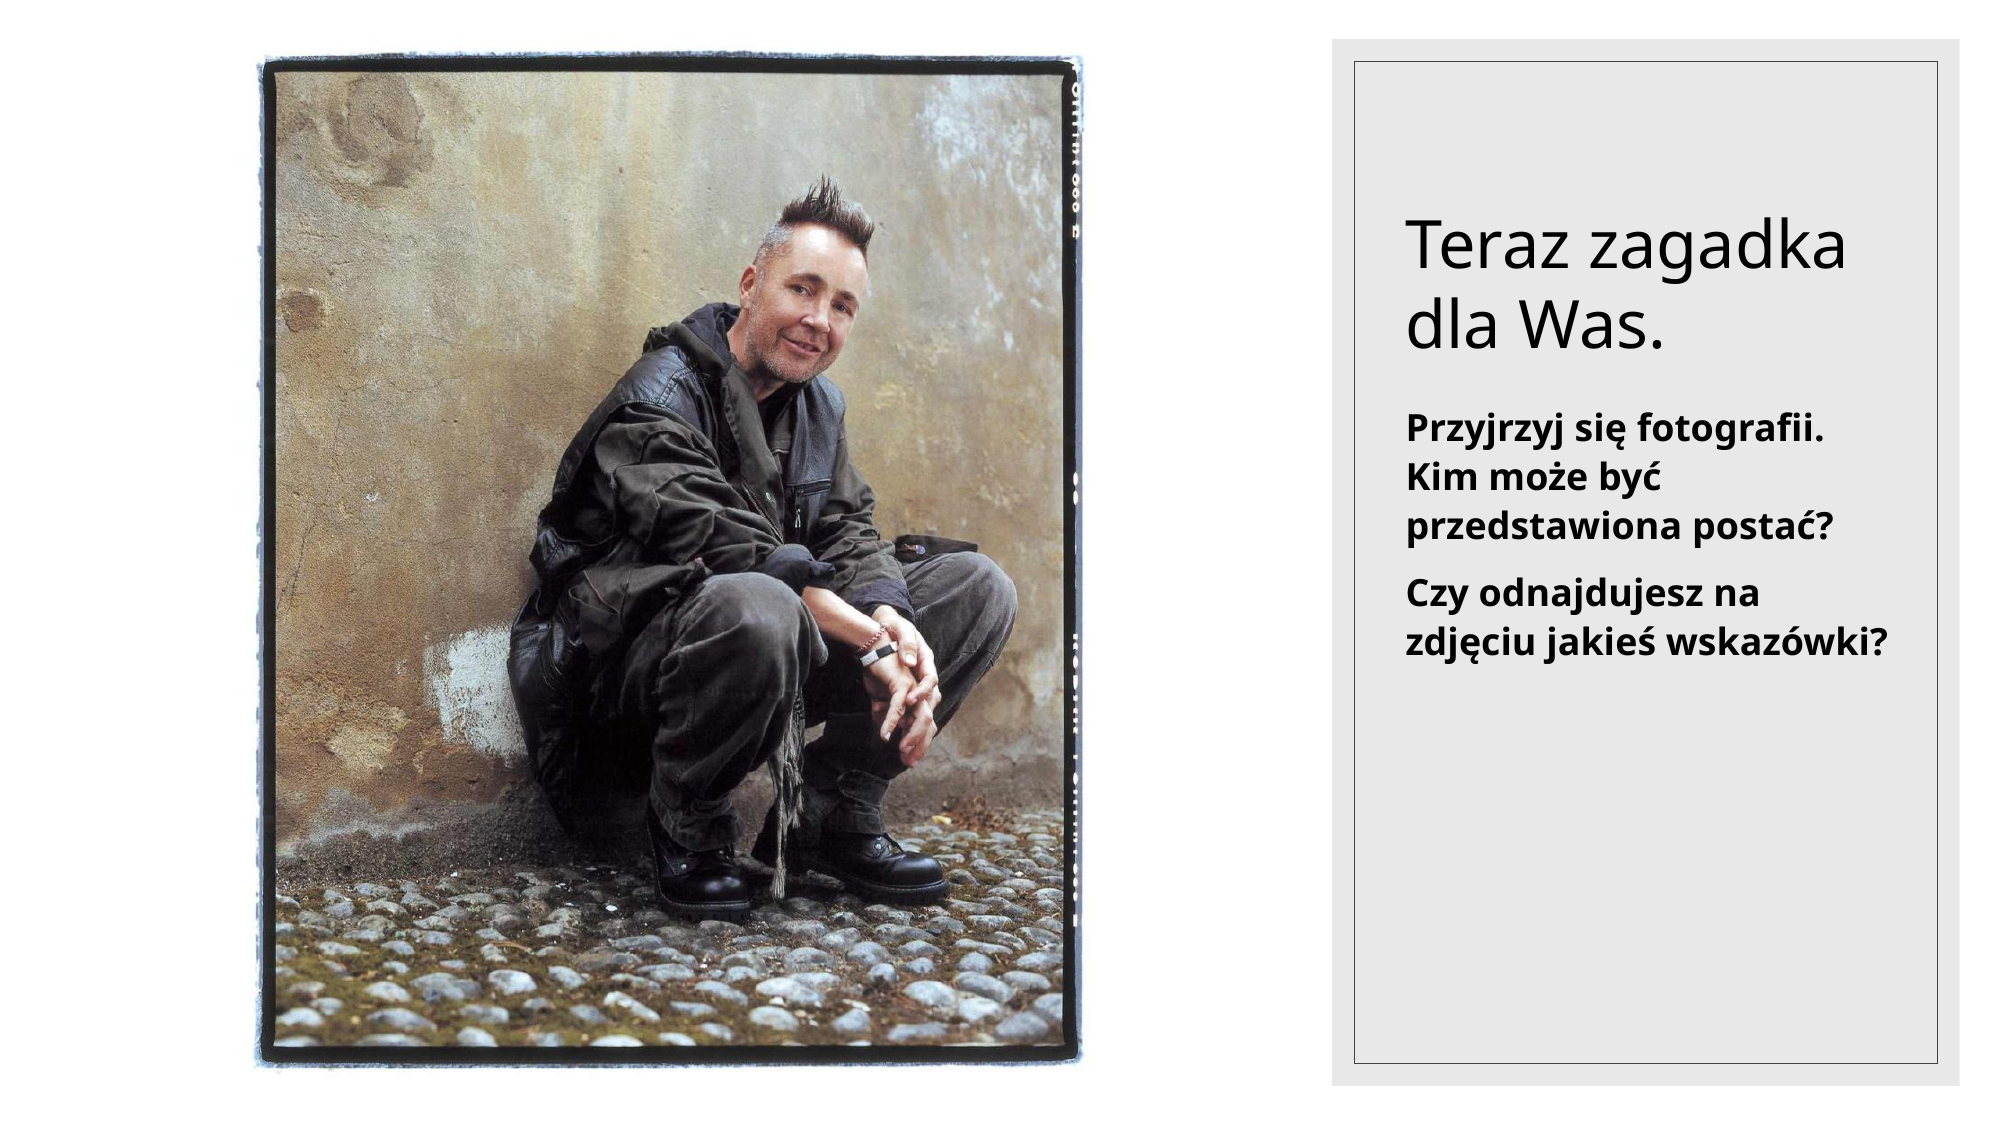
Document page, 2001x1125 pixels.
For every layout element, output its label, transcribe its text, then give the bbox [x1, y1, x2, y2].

list Przyjrzyj się fotografii. Kim może być przedstawiona postać? Czy odnajdujesz na zdjęciu jakieś wskazówki? [1390, 391, 1907, 968]
title Teraz zagadka dla Was. [1390, 98, 1907, 369]
picture [238, 38, 1100, 1086]
